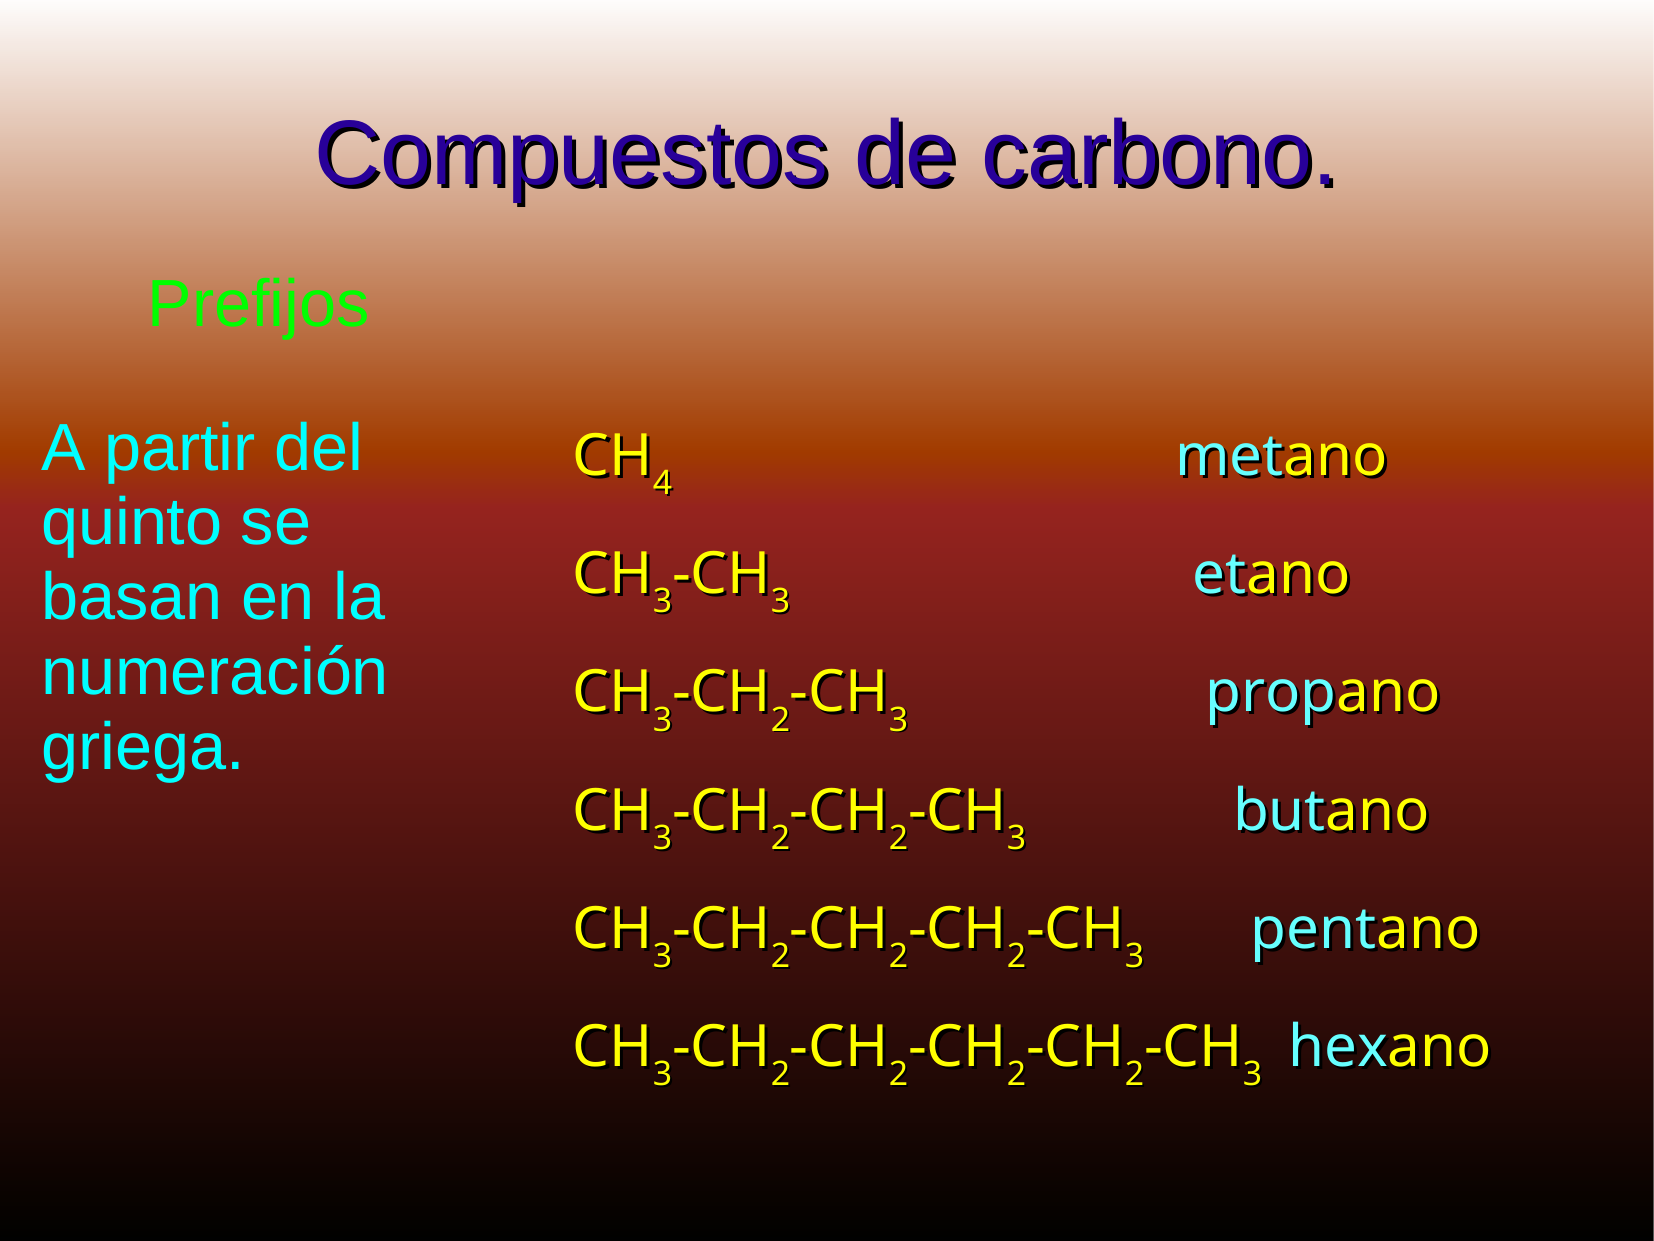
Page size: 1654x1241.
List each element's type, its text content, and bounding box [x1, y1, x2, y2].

text_box CH4 metano [501, 413, 1536, 504]
text_box CH3-CH2-CH2-CH2-CH3 pentano [501, 885, 1625, 977]
title Compuestos de carbono. [82, 49, 1571, 257]
list Prefijos [76, 265, 414, 355]
text_box CH3-CH2-CH2-CH2-CH2-CH3 hexano [501, 1003, 1595, 1095]
text_box CH3-CH3 etano [501, 531, 1536, 622]
picture [0, 0, 1654, 1241]
text_box CH3-CH2-CH3 propano [501, 649, 1595, 800]
text_box A partir del quinto se basan en la numeración griega. [0, 409, 414, 784]
text_box CH3-CH2-CH2-CH3 butano [501, 767, 1536, 859]
